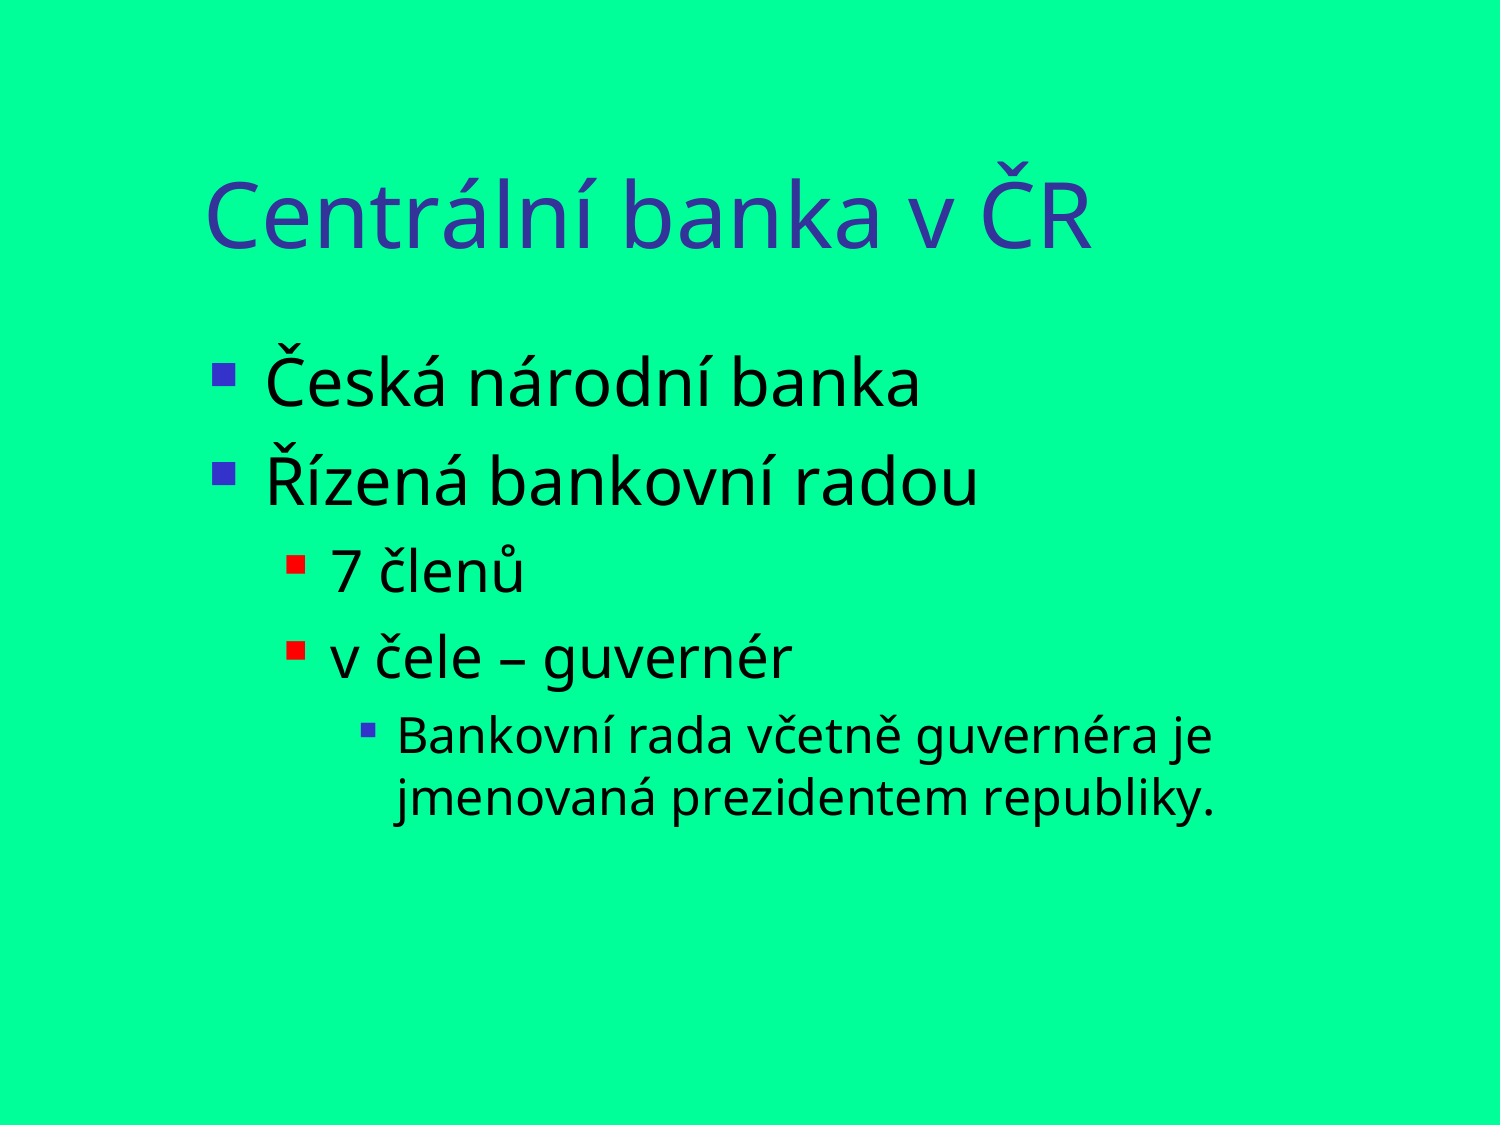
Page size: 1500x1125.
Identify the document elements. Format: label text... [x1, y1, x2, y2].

list Česká národní banka Řízená bankovní radou 7 členů v čele – guvernér Bankovní rada včetně guvernéra je jmenovaná prezidentem republiky. [193, 331, 1469, 1032]
title Centrální banka v ČR [188, 35, 1467, 276]
